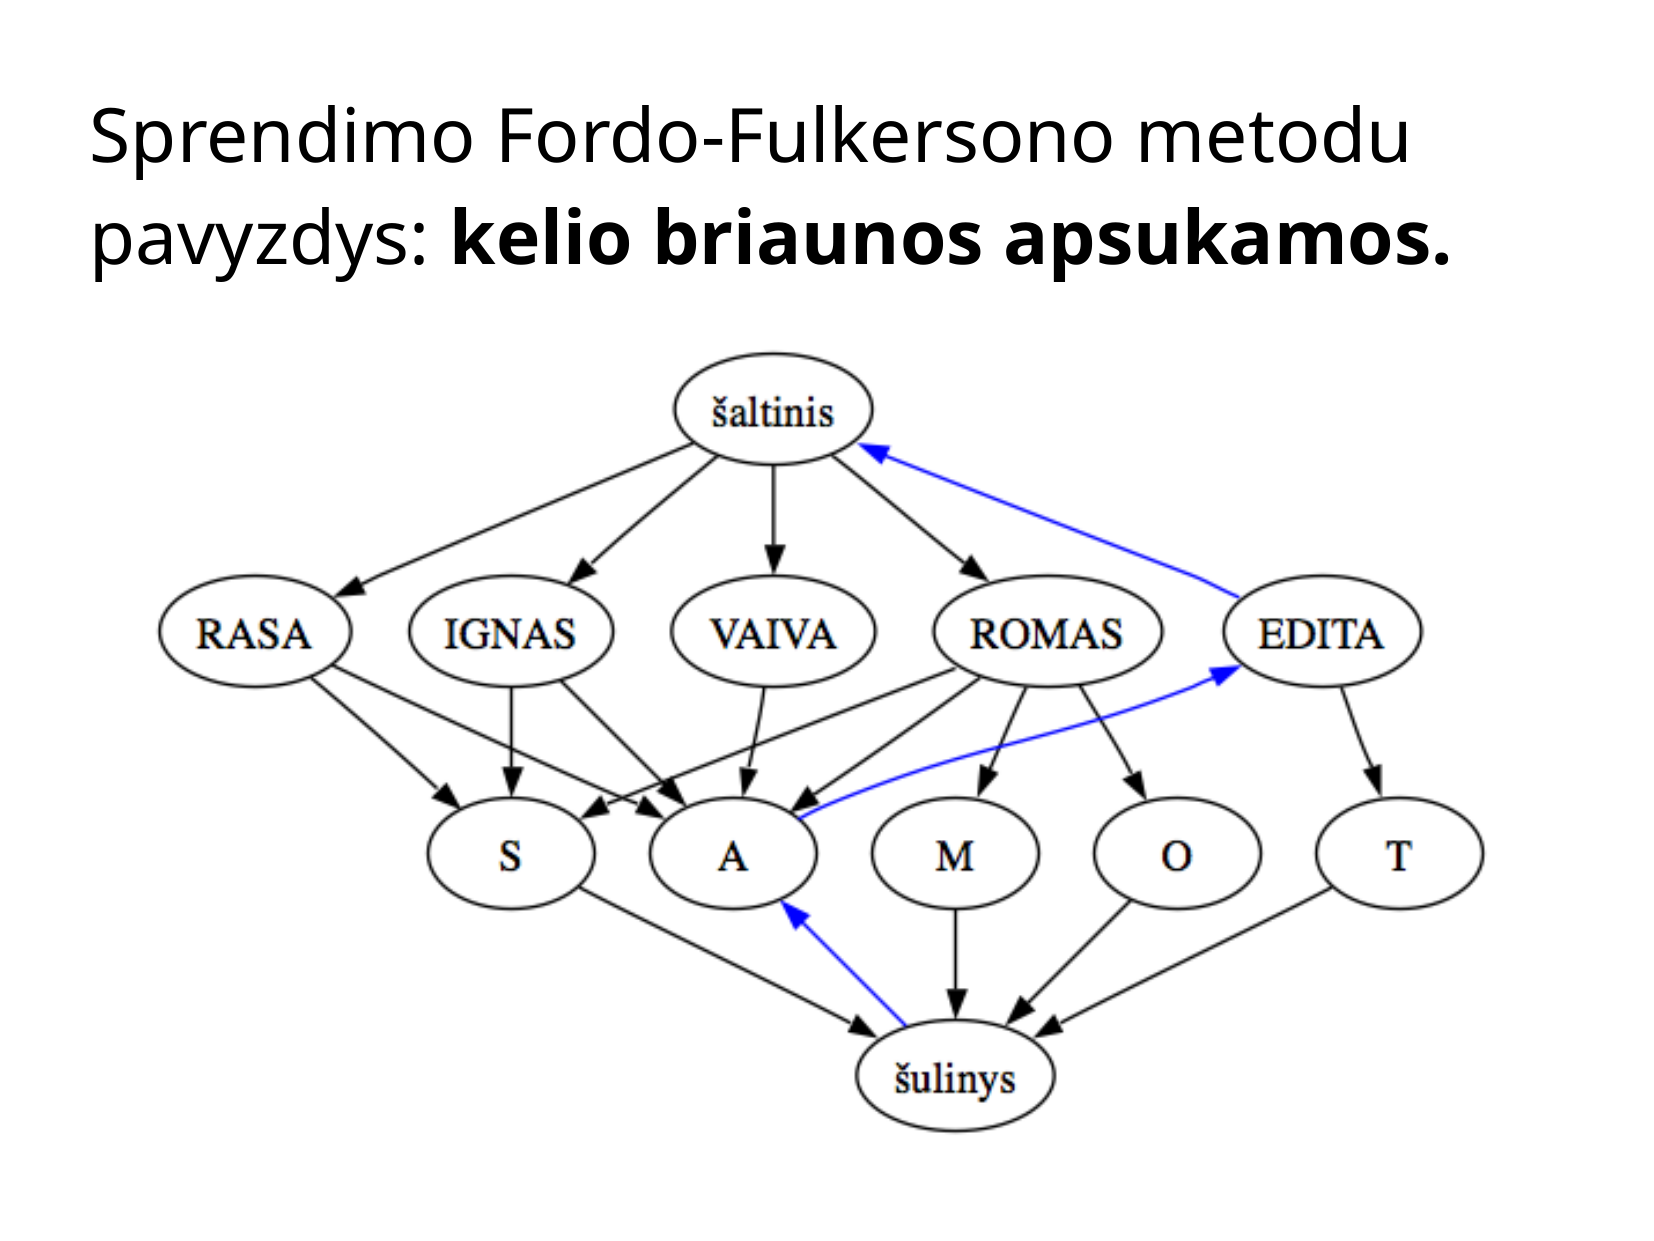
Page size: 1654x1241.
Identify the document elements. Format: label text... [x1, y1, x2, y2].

text_box Sprendimo Fordo-Fulkersono metodu pavyzdys: kelio briaunos apsukamos. [75, 75, 1613, 265]
picture [143, 337, 1501, 1149]
